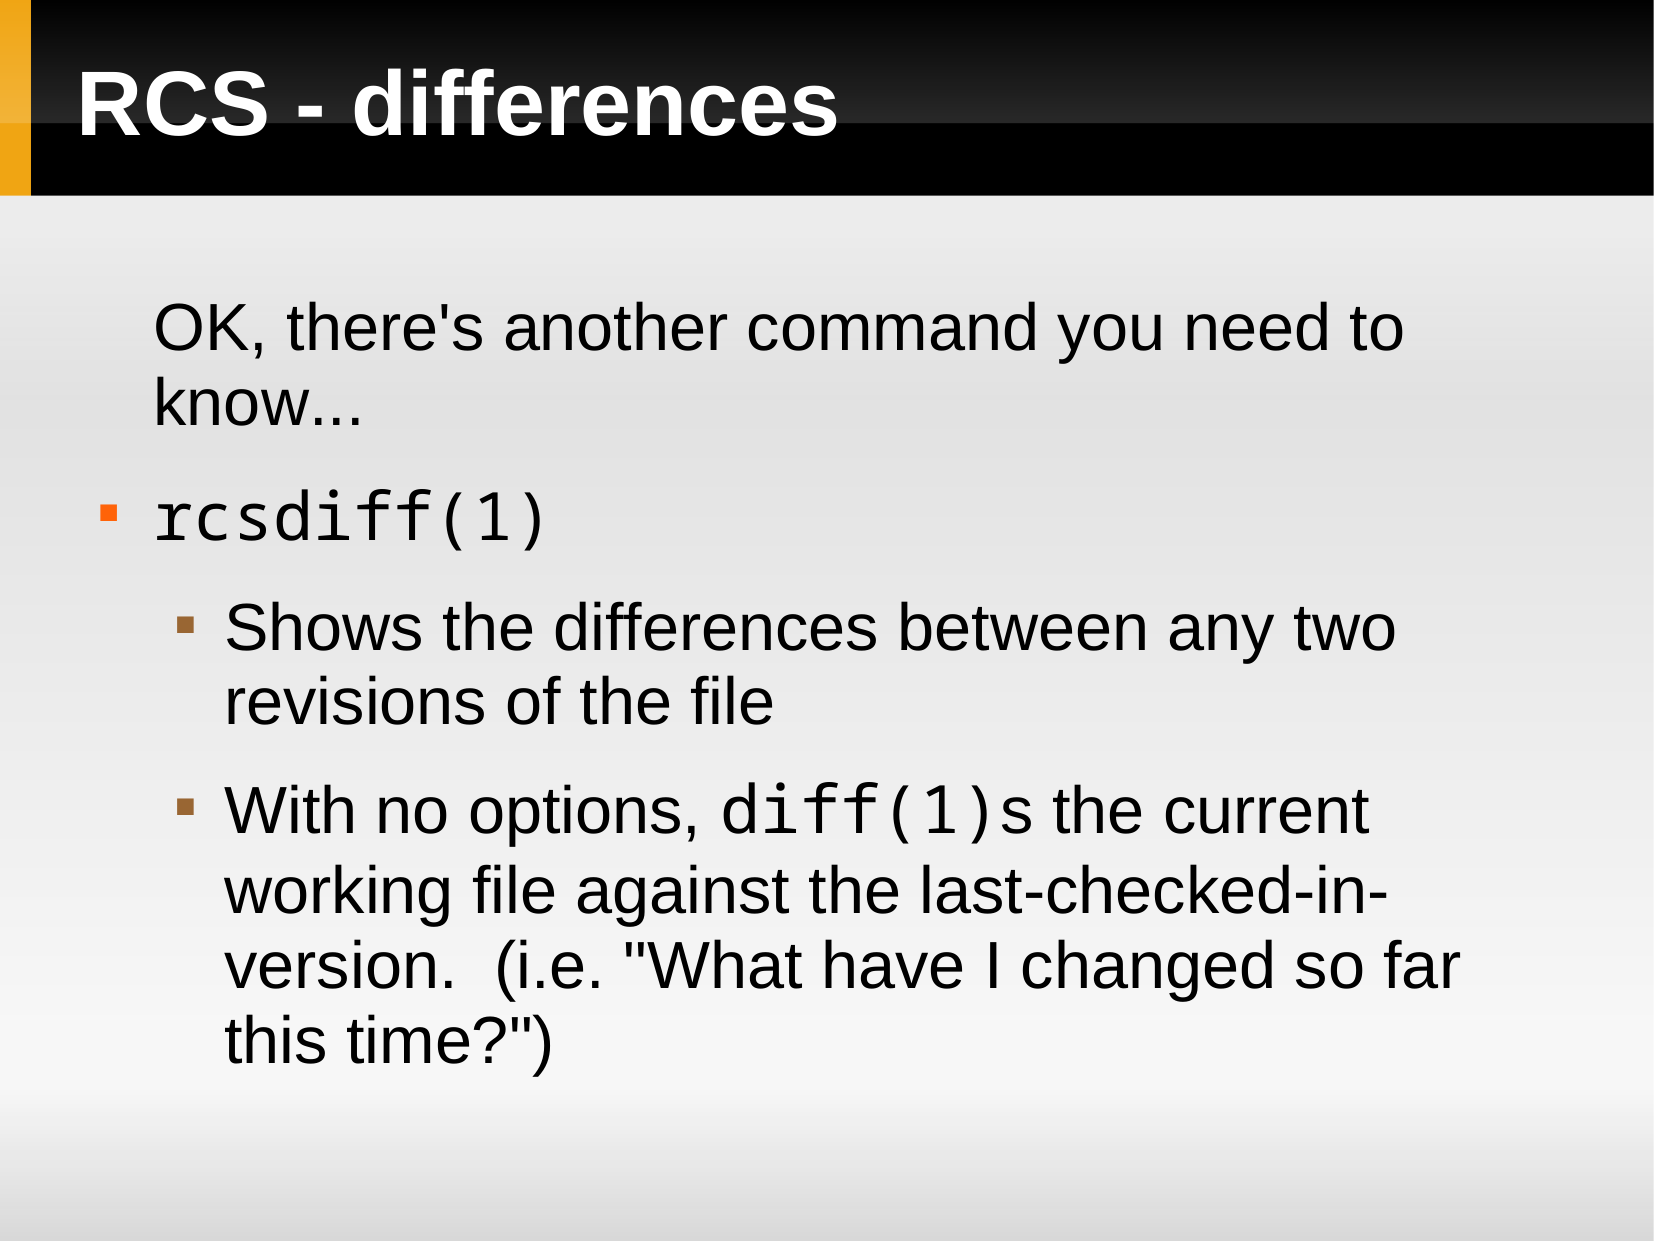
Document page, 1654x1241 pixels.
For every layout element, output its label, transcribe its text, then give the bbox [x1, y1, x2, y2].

picture [0, 0, 1654, 1241]
title RCS - differences [76, 0, 1565, 208]
list OK, there's another command you need to know... rcsdiff(1) Shows the differences between any two revisions of the file With no options, diff(1)s the current working file against the last-checked-in-version. (i.e. "What have I changed so far this time?") [82, 290, 1571, 1109]
